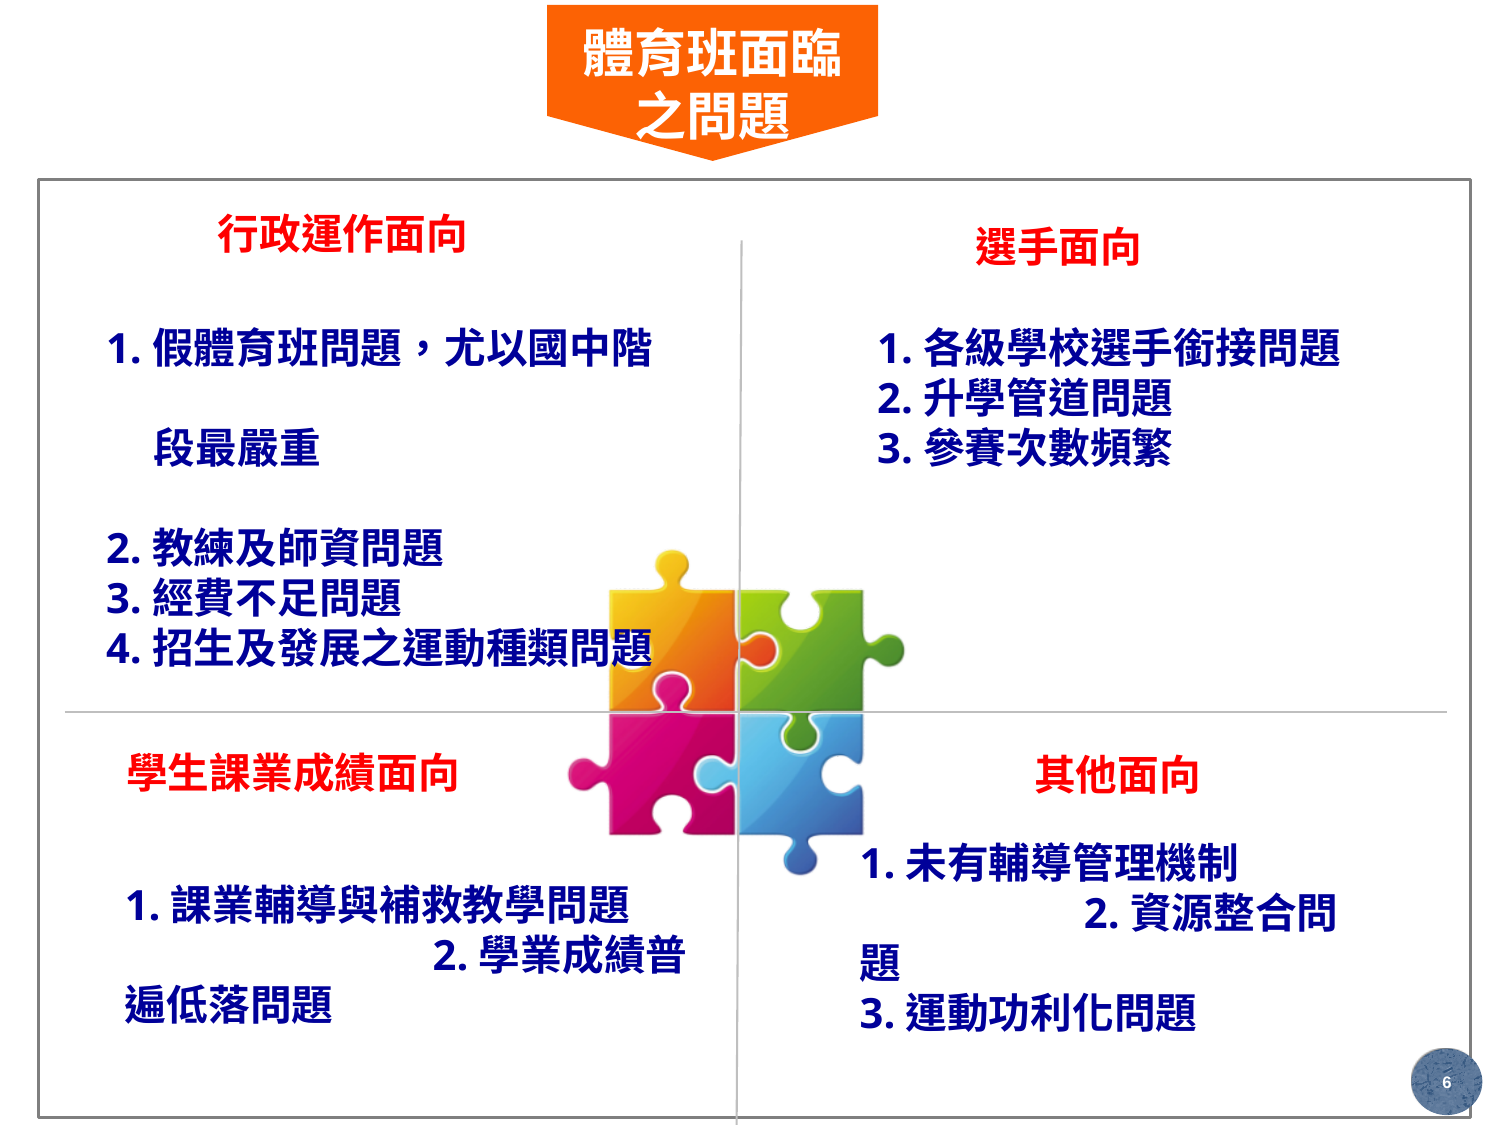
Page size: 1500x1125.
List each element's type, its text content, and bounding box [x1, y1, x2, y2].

text_box 1.各級學校選手銜接問題 2.升學管道問題 3.參賽次數頻繁 [862, 314, 1421, 482]
text_box 1.假體育班問題，尤以國中階 段最嚴重 2.教練及師資問題 3.經費不足問題 4.招生及發展之運動種類問題 [91, 314, 680, 583]
text_box [961, 996, 973, 1002]
text_box 體育班面臨 之問題 [547, 4, 879, 161]
text_box [64, 712, 736, 1095]
text_box 1.課業輔導與補救教學問題 2.學業成績普遍低落問題 [109, 871, 703, 988]
picture [565, 713, 737, 879]
text_box [738, 713, 1447, 1095]
text_box [186, 991, 194, 1000]
text_box 其他面向 [1019, 741, 1241, 819]
text_box 6 [1411, 1048, 1483, 1116]
text_box [961, 1007, 973, 1025]
text_box 選手面向 [960, 213, 1160, 279]
picture [740, 546, 908, 711]
picture [740, 713, 908, 879]
text_box 1.未有輔導管理機制 2.資源整合問題 3.運動功利化問題 [844, 828, 1381, 996]
text_box 學生課業成績面向 [110, 739, 520, 817]
text_box [741, 243, 1447, 711]
text_box 行政運作面向 [202, 194, 518, 272]
text_box [289, 584, 308, 590]
text_box [75, 7, 1447, 195]
picture [565, 546, 738, 711]
text_box [64, 243, 740, 711]
